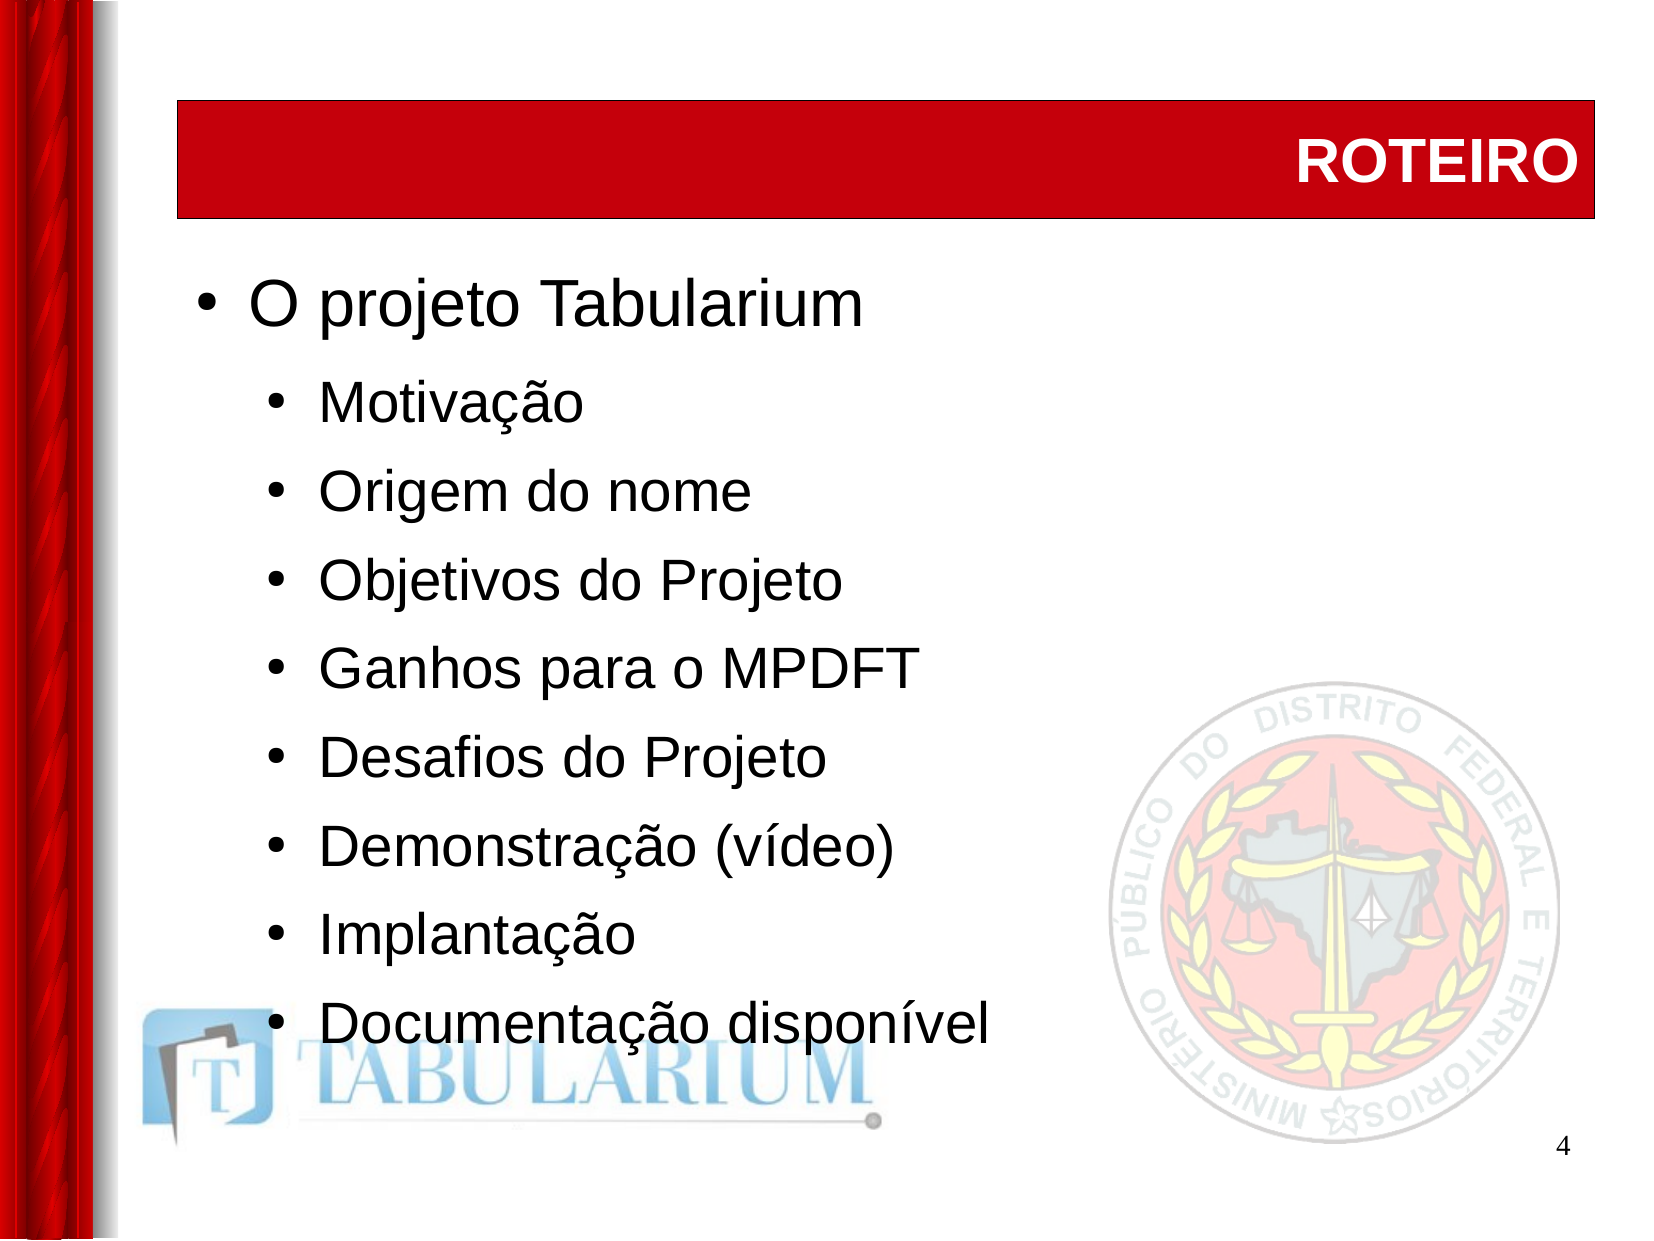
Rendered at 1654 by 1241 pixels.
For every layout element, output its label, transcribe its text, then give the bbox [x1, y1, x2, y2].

text_box ROTEIRO [206, 118, 1595, 205]
list O projeto Tabularium Motivação Origem do nome Objetivos do Projeto Ganhos para o MPDFT Desafios do Projeto Demonstração (vídeo) Implantação Documentação disponível [177, 265, 1565, 1143]
